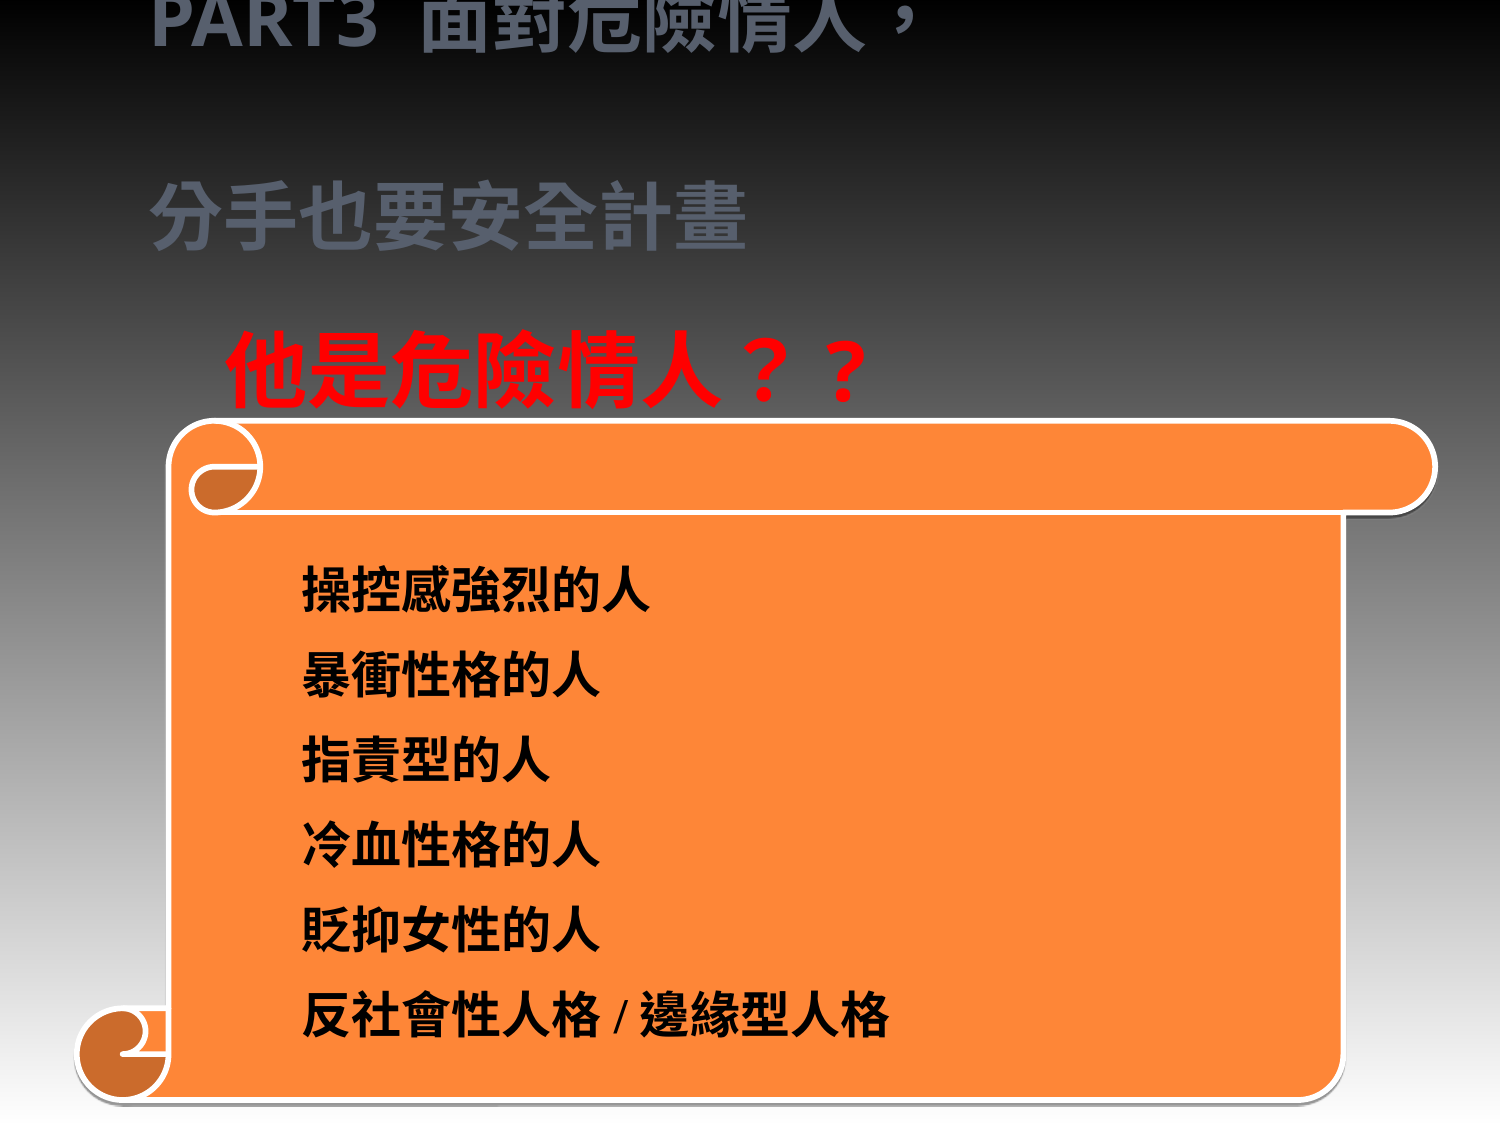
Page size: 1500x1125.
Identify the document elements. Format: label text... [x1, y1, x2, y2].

list 操控感強烈的人 暴衝性格的人 指責型的人 冷血性格的人 貶抑女性的人 反社會性人格/邊緣型人格 [242, 550, 1359, 1059]
text_box Part3 面對危險情人， 分手也要安全計畫 [133, 54, 1386, 268]
text_box 他是危險情人？? [209, 310, 891, 426]
text_box [76, 420, 1436, 1101]
